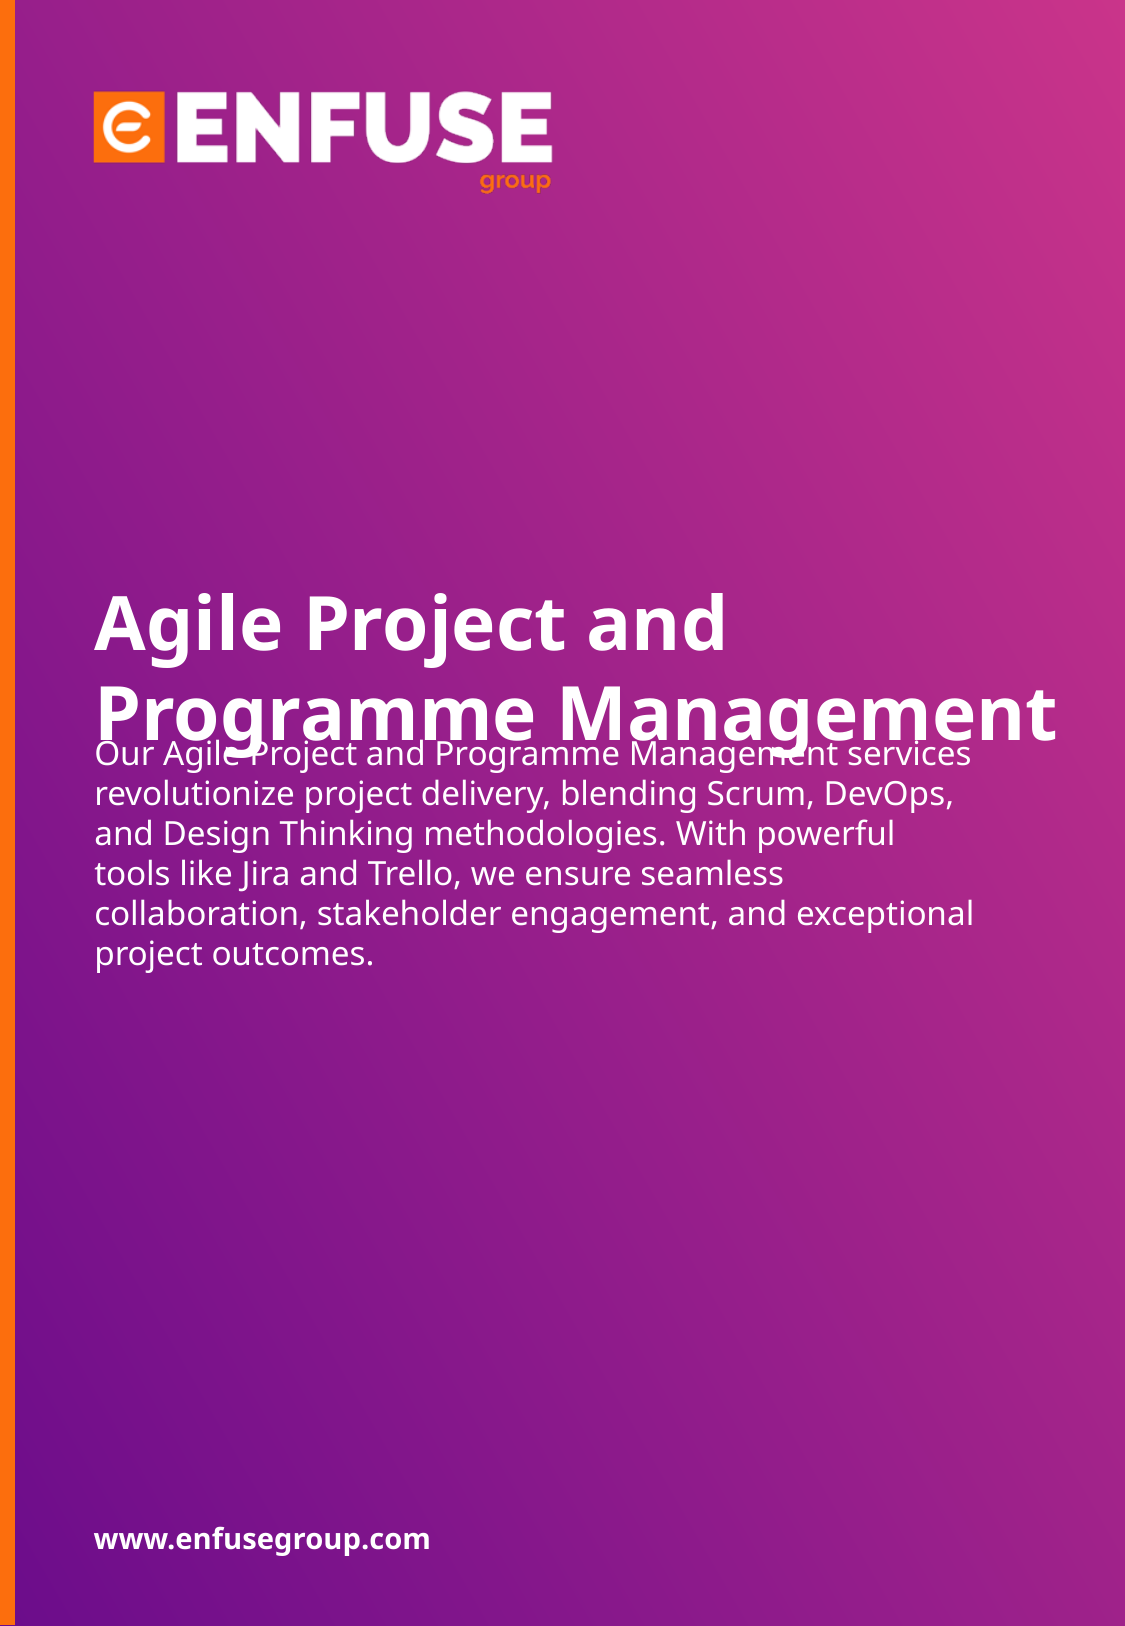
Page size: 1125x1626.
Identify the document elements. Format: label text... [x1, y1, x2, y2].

text_box Agile Project and Programme Management [94, 567, 1064, 694]
text_box Our Agile Project and Programme Management services revolutionize project delivery, blending Scrum, DevOps, and Design Thinking methodologies. With powerful tools like Jira and Trello, we ensure seamless collaboration, stakeholder engagement, and exceptional project outcomes. [94, 724, 980, 1227]
